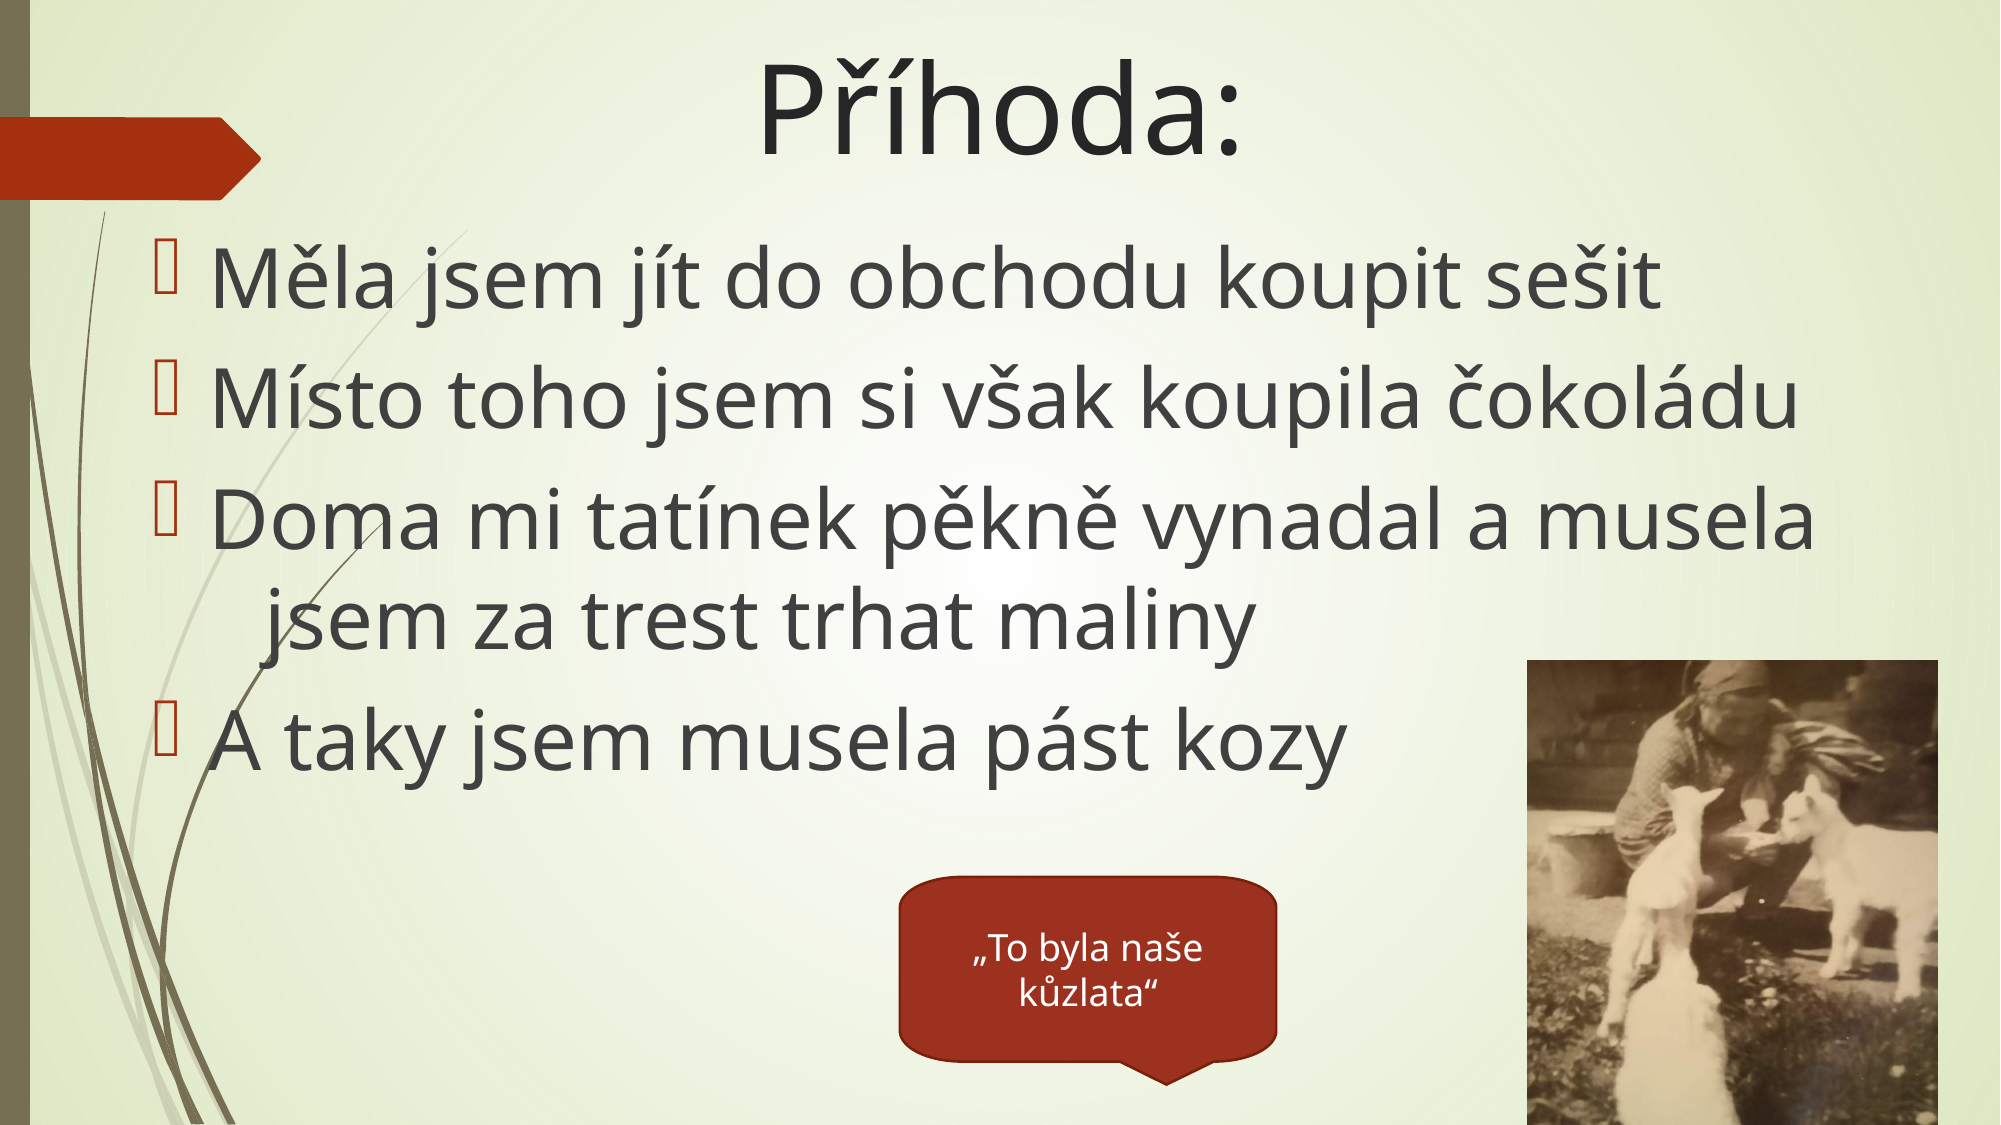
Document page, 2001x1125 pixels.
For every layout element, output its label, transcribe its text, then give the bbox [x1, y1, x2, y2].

title Příhoda: [137, 21, 1863, 217]
text_box „To byla naše kůzlata“ [899, 876, 1277, 1085]
list Měla jsem jít do obchodu koupit sešit Místo toho jsem si však koupila čokoládu Doma mi tatínek pěkně vynadal a musela jsem za trest trhat maliny A taky jsem musela pást kozy [137, 217, 1863, 1104]
picture [1527, 660, 1938, 1125]
